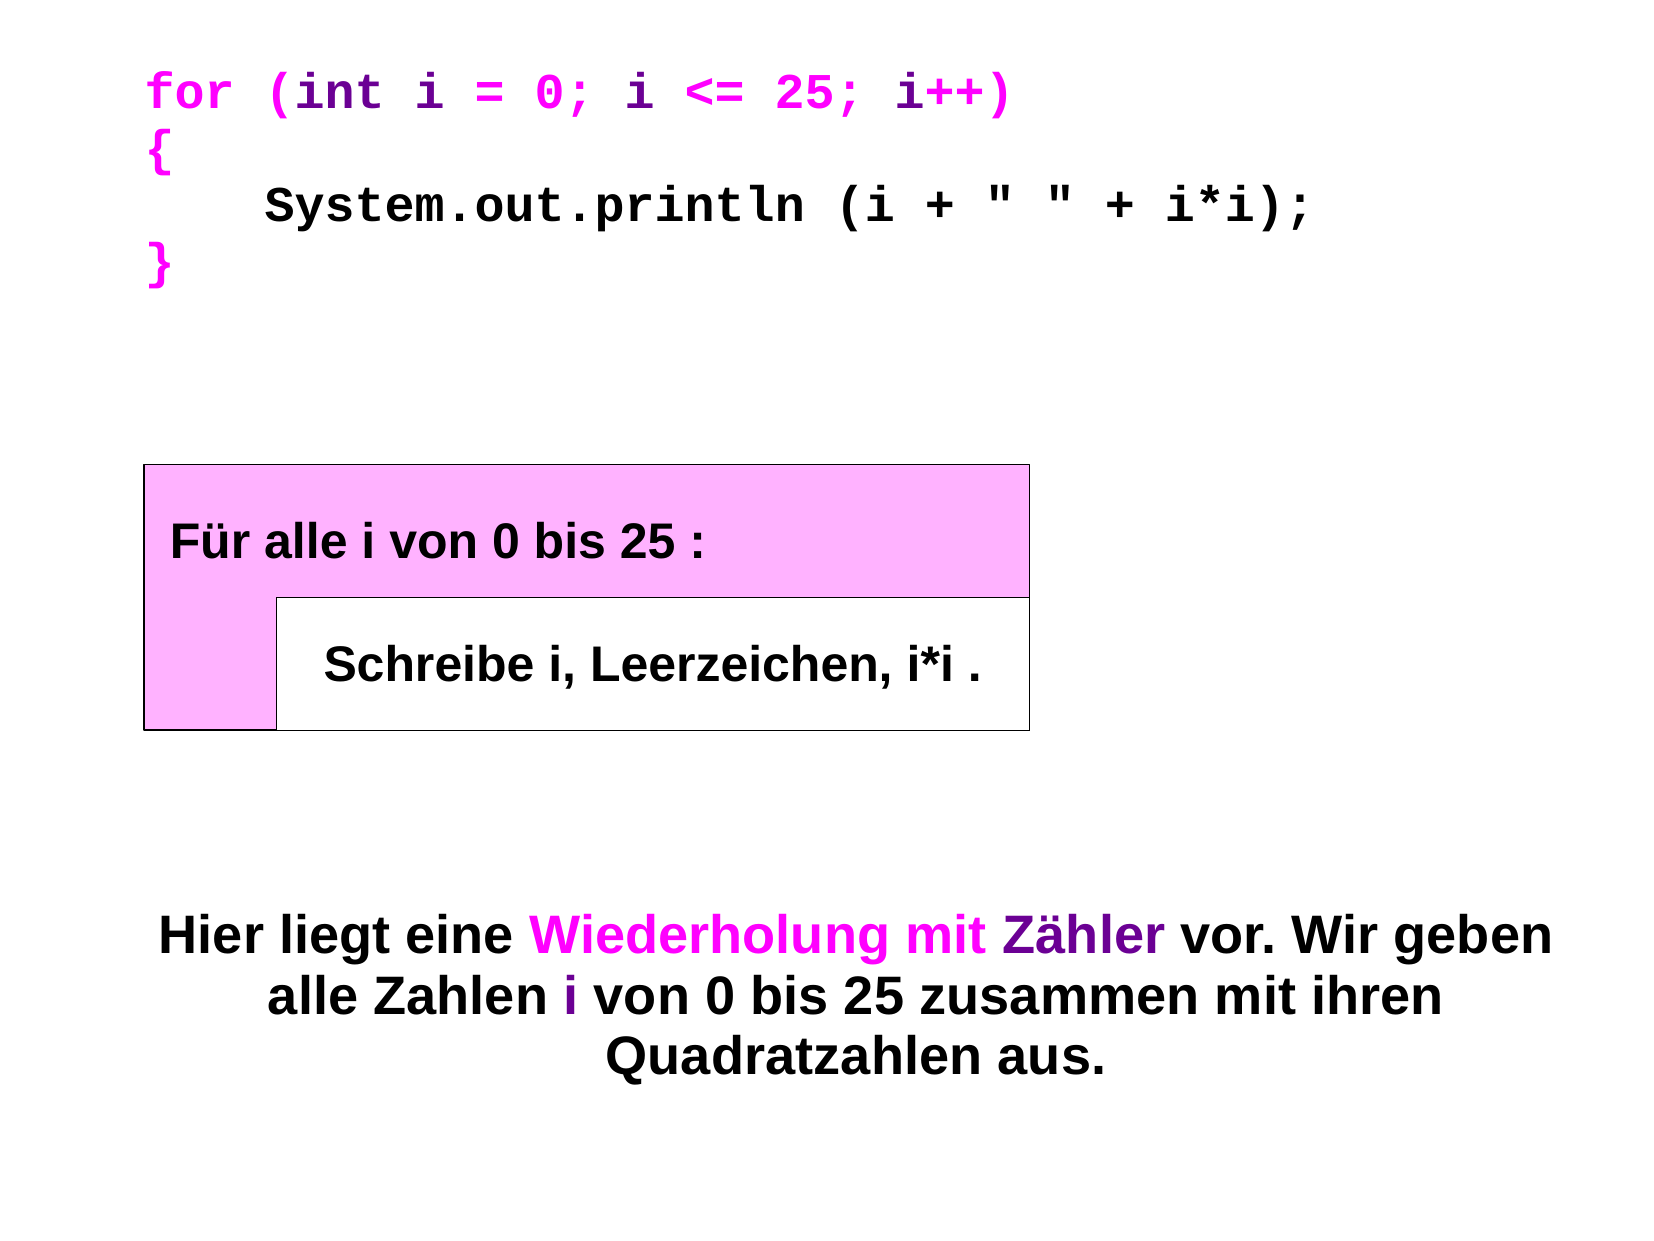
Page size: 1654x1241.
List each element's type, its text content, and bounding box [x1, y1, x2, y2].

text_box Schreibe i, Leerzeichen, i*i . [276, 597, 1030, 731]
text_box Hier liegt eine Wiederholung mit Zähler vor. Wir geben alle Zahlen i von 0 bis 25 zusammen mit ihren Quadratzahlen aus. [118, 897, 1595, 1099]
text_box for (int i = 0; i <= 25; i++) { System.out.println (i + " " + i*i); } [129, 59, 1607, 301]
text_box Für alle i von 0 bis 25 : [143, 464, 1030, 731]
